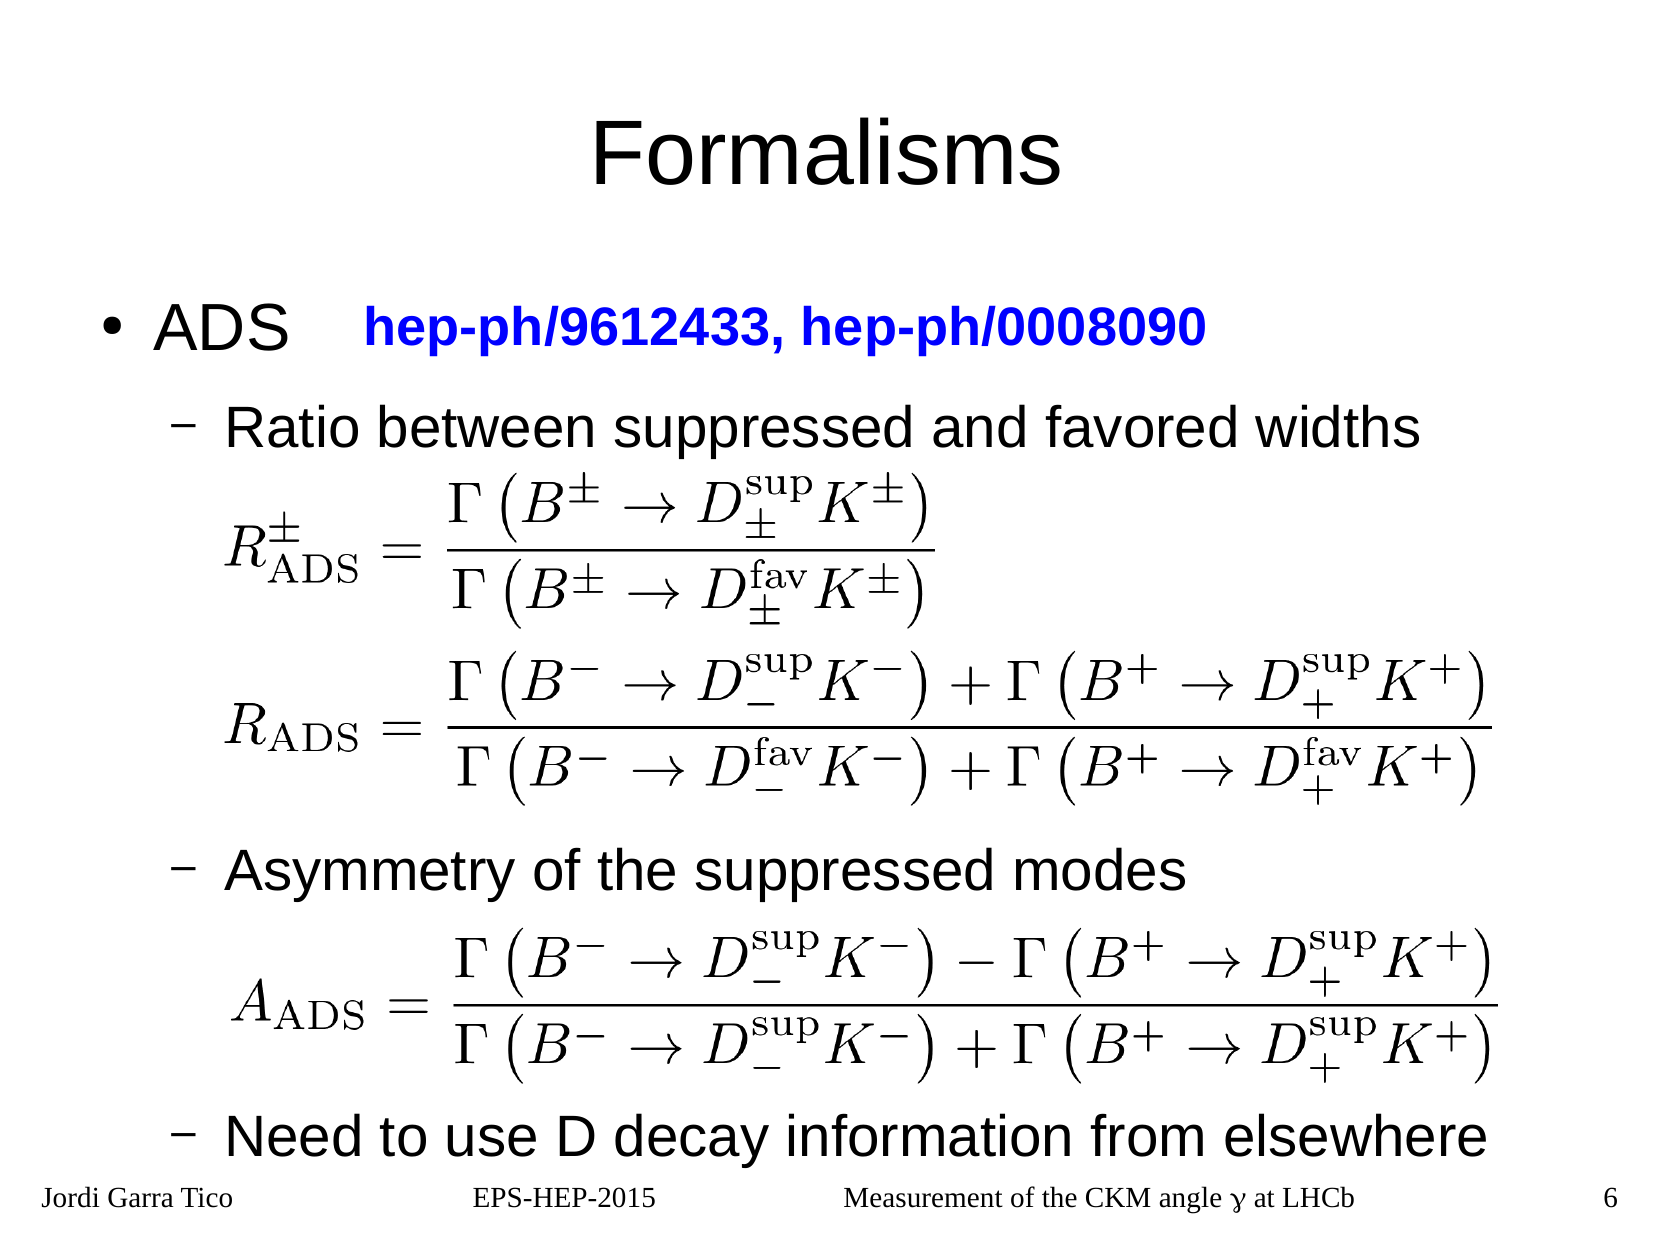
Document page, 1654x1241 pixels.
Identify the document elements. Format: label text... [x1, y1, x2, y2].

title Formalisms [82, 49, 1571, 257]
picture [224, 472, 935, 629]
list ADS Ratio between suppressed and favored widths Asymmetry of the suppressed modes Need to use D decay information from elsewhere [82, 290, 1538, 1205]
picture [230, 927, 1498, 1084]
text_box hep-ph/9612433, hep-ph/0008090 [348, 289, 1225, 365]
picture [224, 650, 1492, 806]
